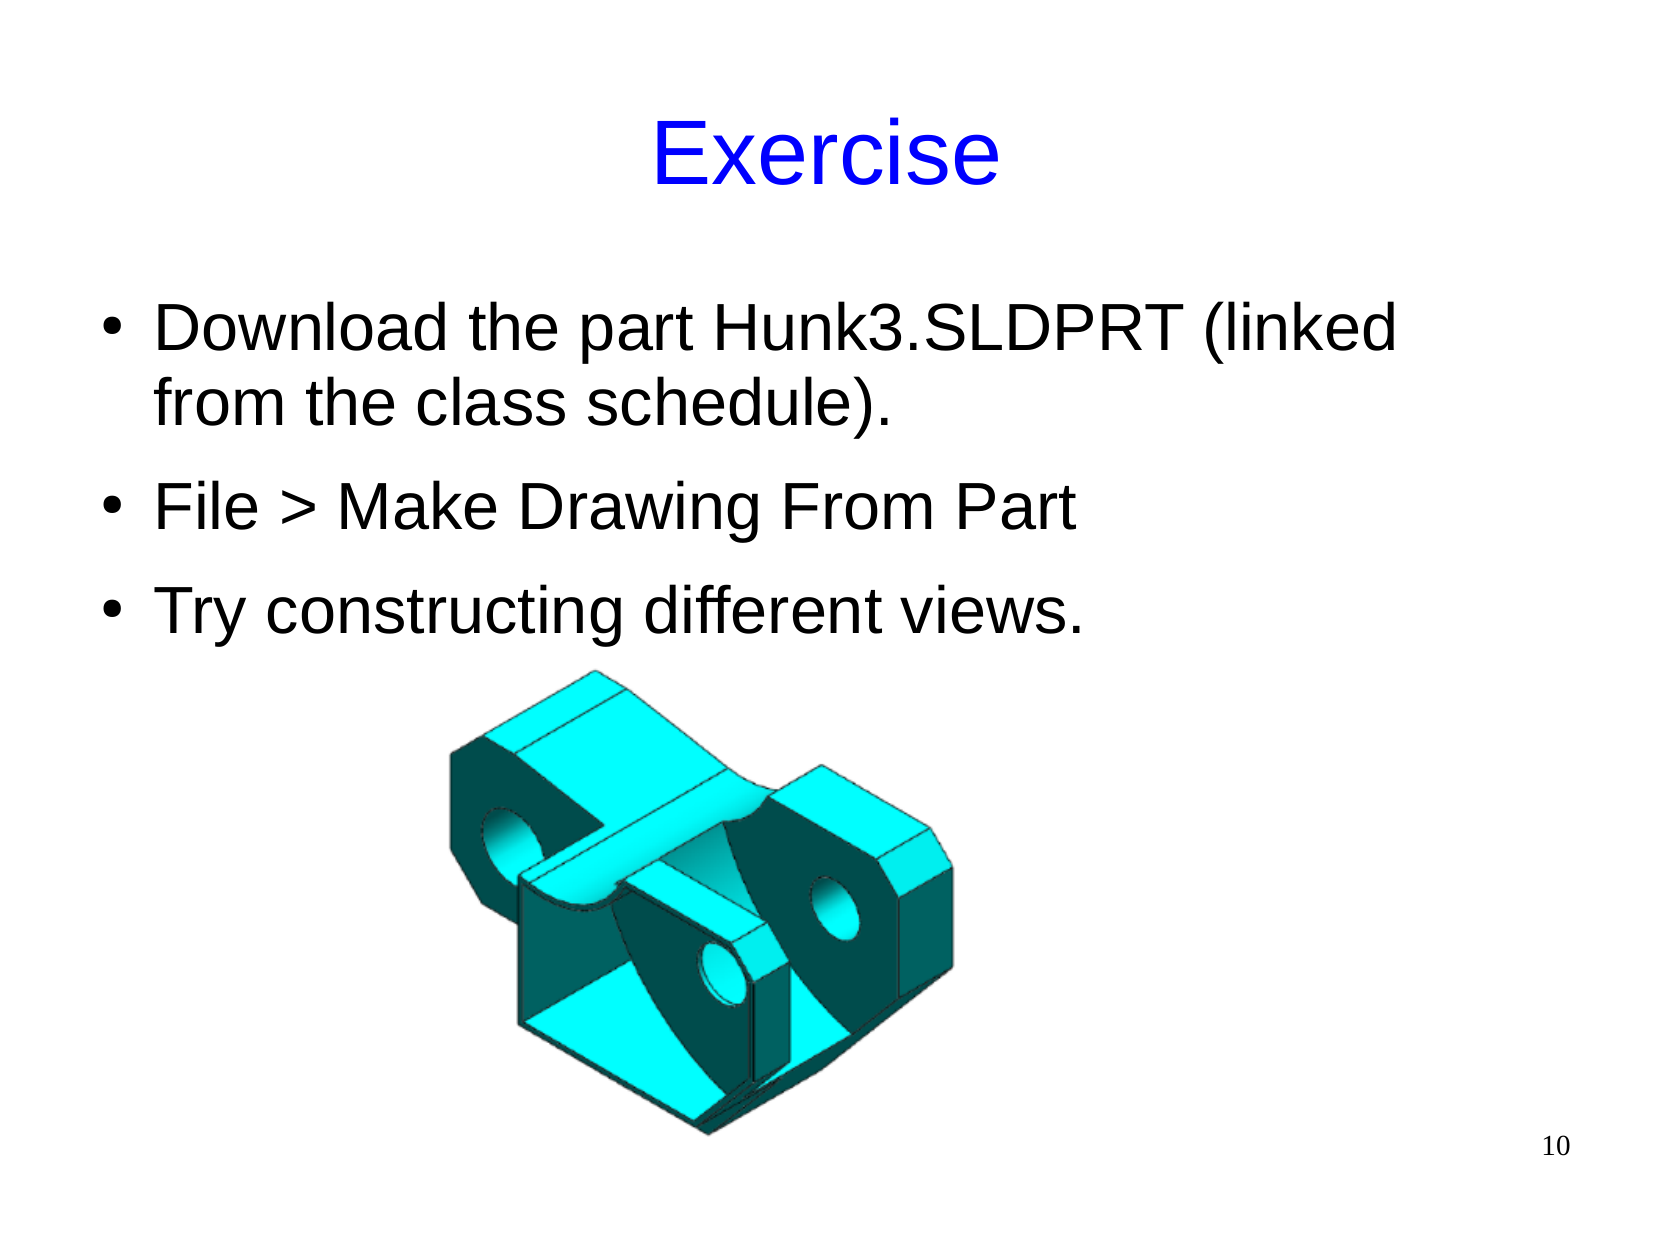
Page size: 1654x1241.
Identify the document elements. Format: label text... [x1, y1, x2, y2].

picture [429, 658, 964, 1151]
list Download the part Hunk3.SLDPRT (linked from the class schedule). File > Make Drawing From Part Try constructing different views. [82, 290, 1538, 1010]
title Exercise [82, 49, 1571, 257]
